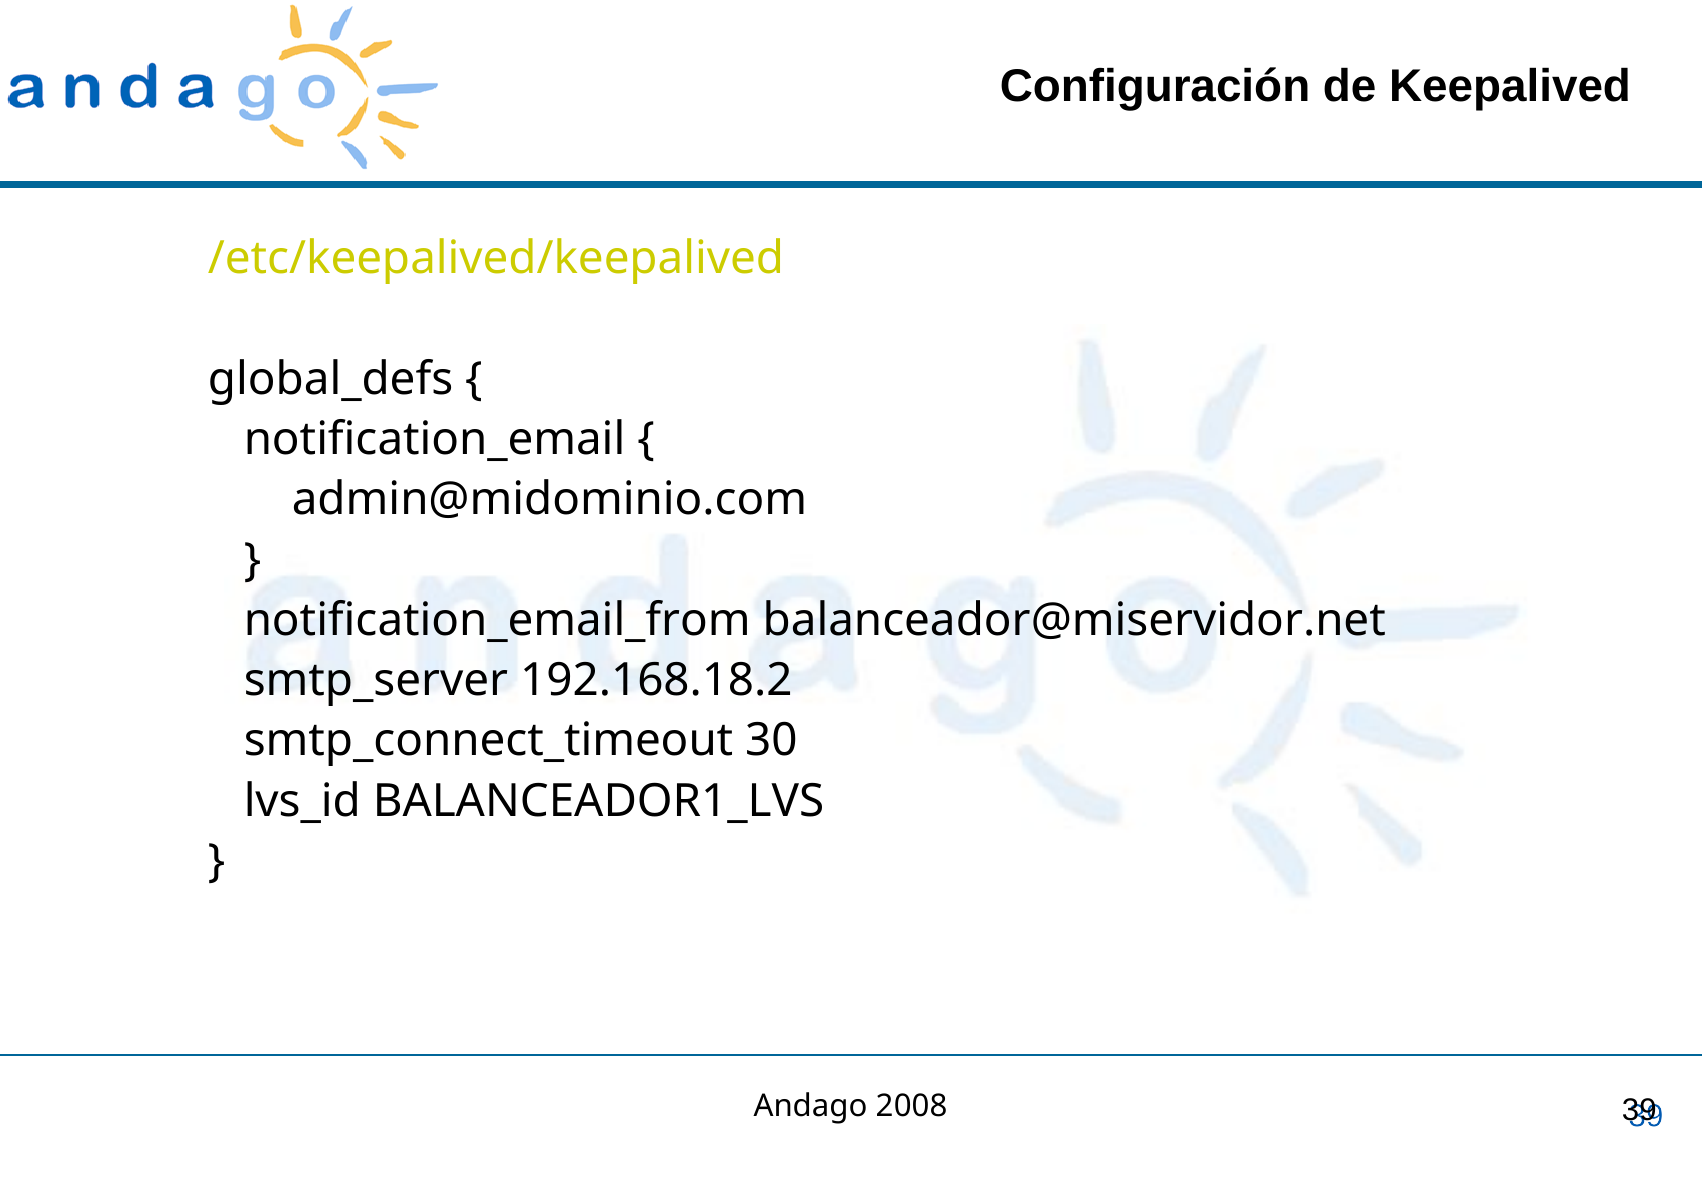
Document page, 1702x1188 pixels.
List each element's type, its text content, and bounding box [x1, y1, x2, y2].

subtitle /etc/keepalived/keepalived global_defs { notification_email { admin@midominio.com } notification_email_from balanceador@miservidor.net smtp_server 192.168.18.2 smtp_connect_timeout 30 lvs_id BALANCEADOR1_LVS } [125, 202, 1572, 979]
title Configuración de Keepalived [255, 0, 1702, 188]
picture [0, 0, 255, 175]
